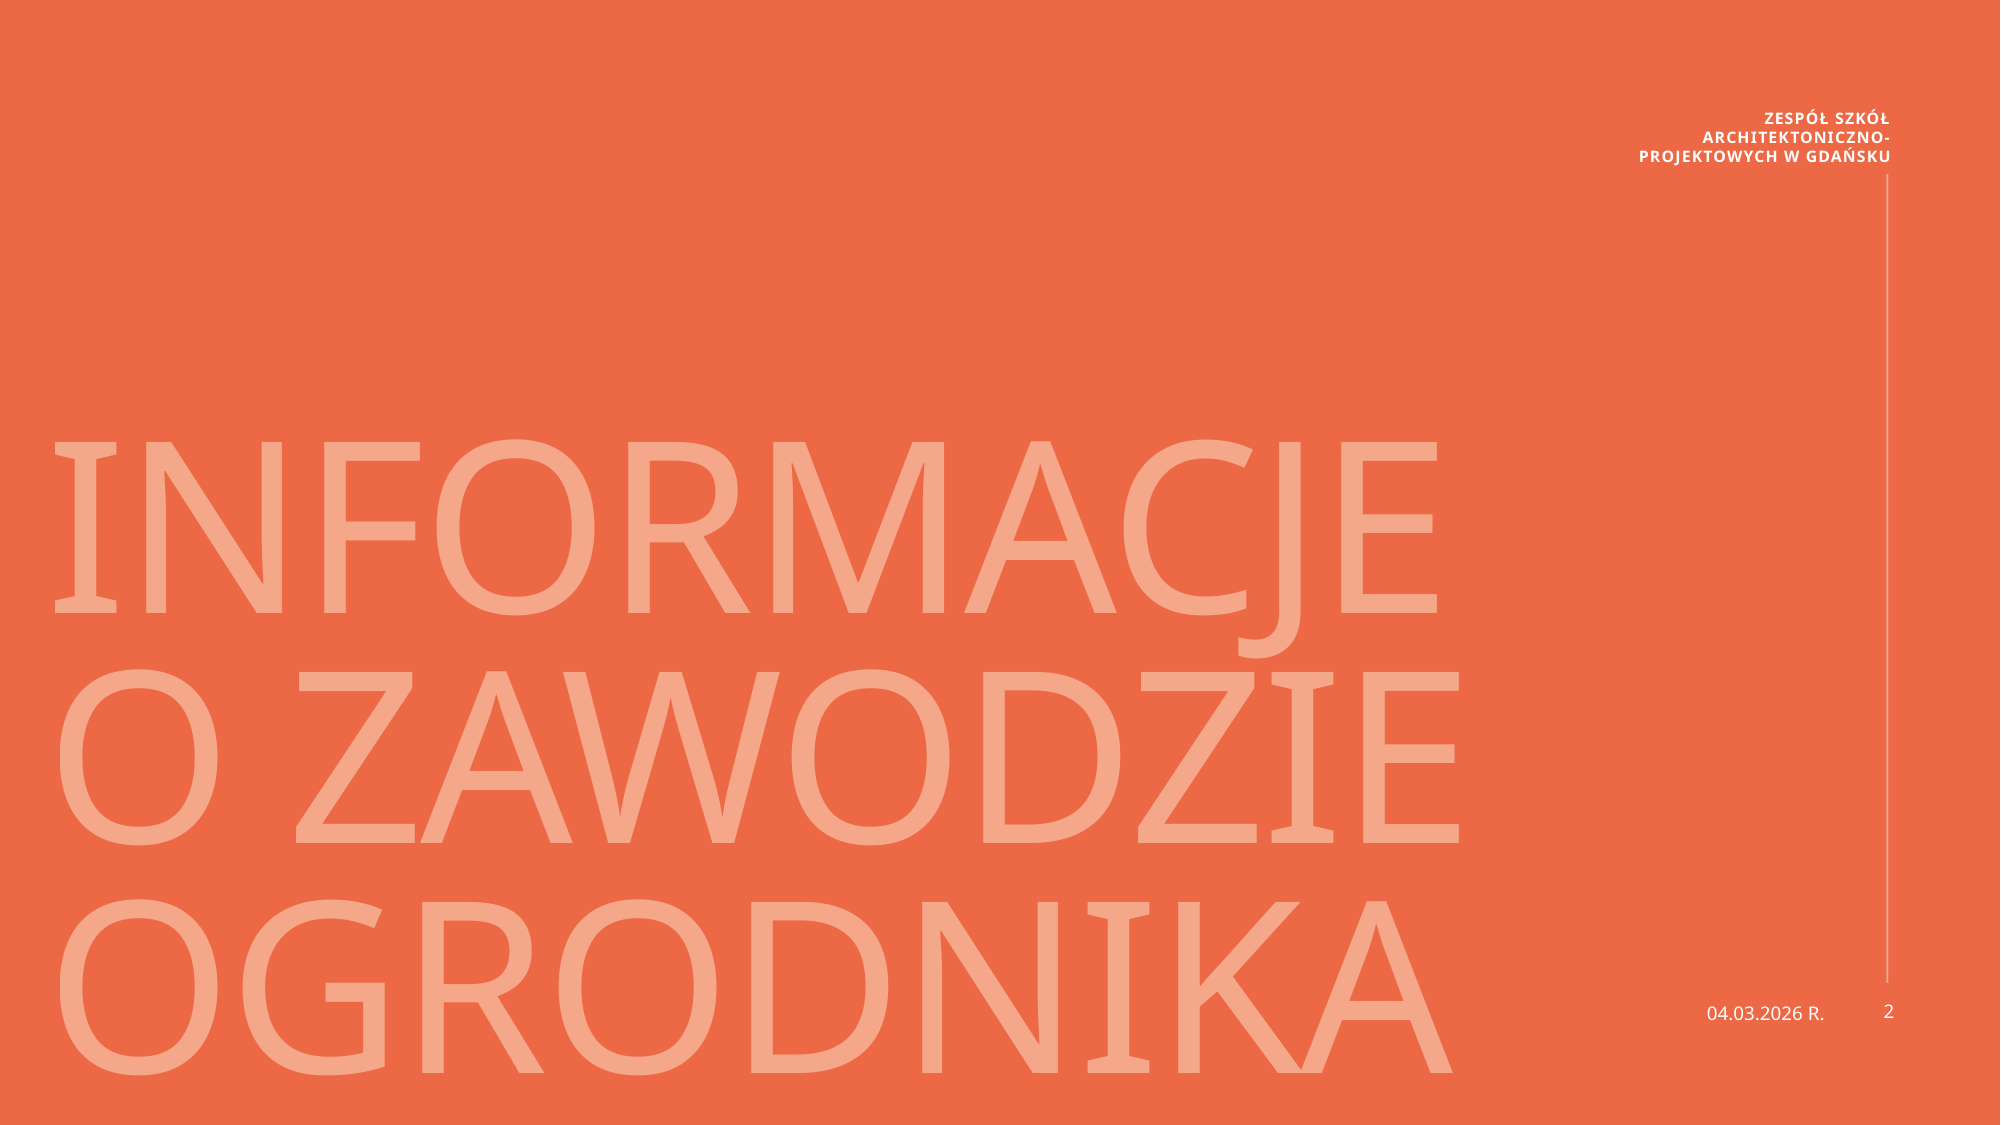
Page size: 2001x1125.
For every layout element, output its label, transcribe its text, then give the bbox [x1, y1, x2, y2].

title Informacje o zawodzie ogrodnika [30, 174, 1663, 1120]
slide_number 12 [1838, 982, 1910, 1043]
slide_number 04.03.2026 r. [1662, 982, 1838, 1043]
footer Zespół Szkół Architektoniczno-Projektowych w Gdańsku [1587, 101, 1906, 175]
